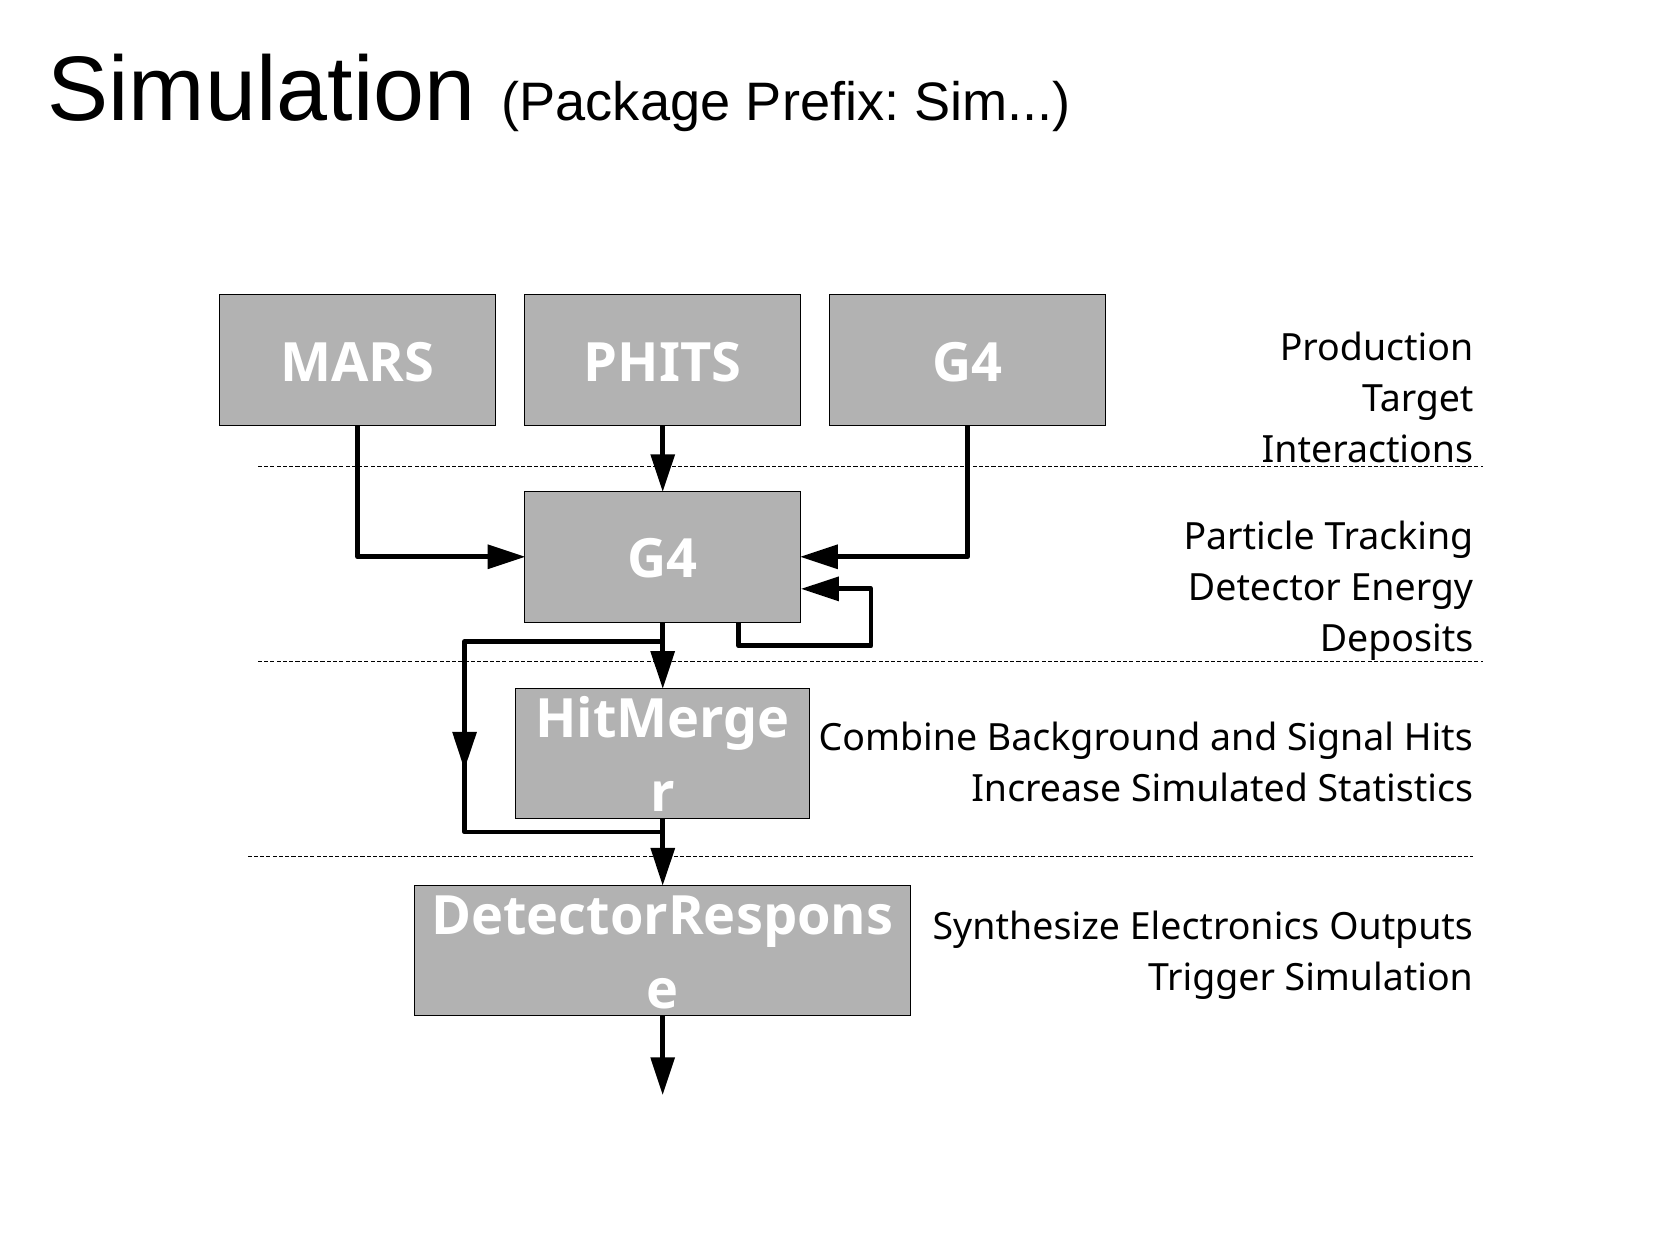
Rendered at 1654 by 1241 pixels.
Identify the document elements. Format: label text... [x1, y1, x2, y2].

text_box G4 [524, 491, 801, 623]
text_box G4 [829, 294, 1106, 426]
text_box Synthesize Electronics Outputs Trigger Simulation [911, 892, 1489, 1016]
text_box MARS [219, 294, 496, 426]
text_box HitMerger [515, 688, 810, 819]
text_box Combine Background and Signal Hits Increase Simulated Statistics [791, 702, 1489, 886]
text_box Production Target Interactions [1145, 312, 1489, 454]
text_box Particle Tracking Detector Energy Deposits [1015, 501, 1489, 618]
title Simulation (Package Prefix: Sim...) [47, 0, 1264, 192]
text_box DetectorResponse [414, 885, 911, 1016]
text_box PHITS [524, 294, 801, 426]
